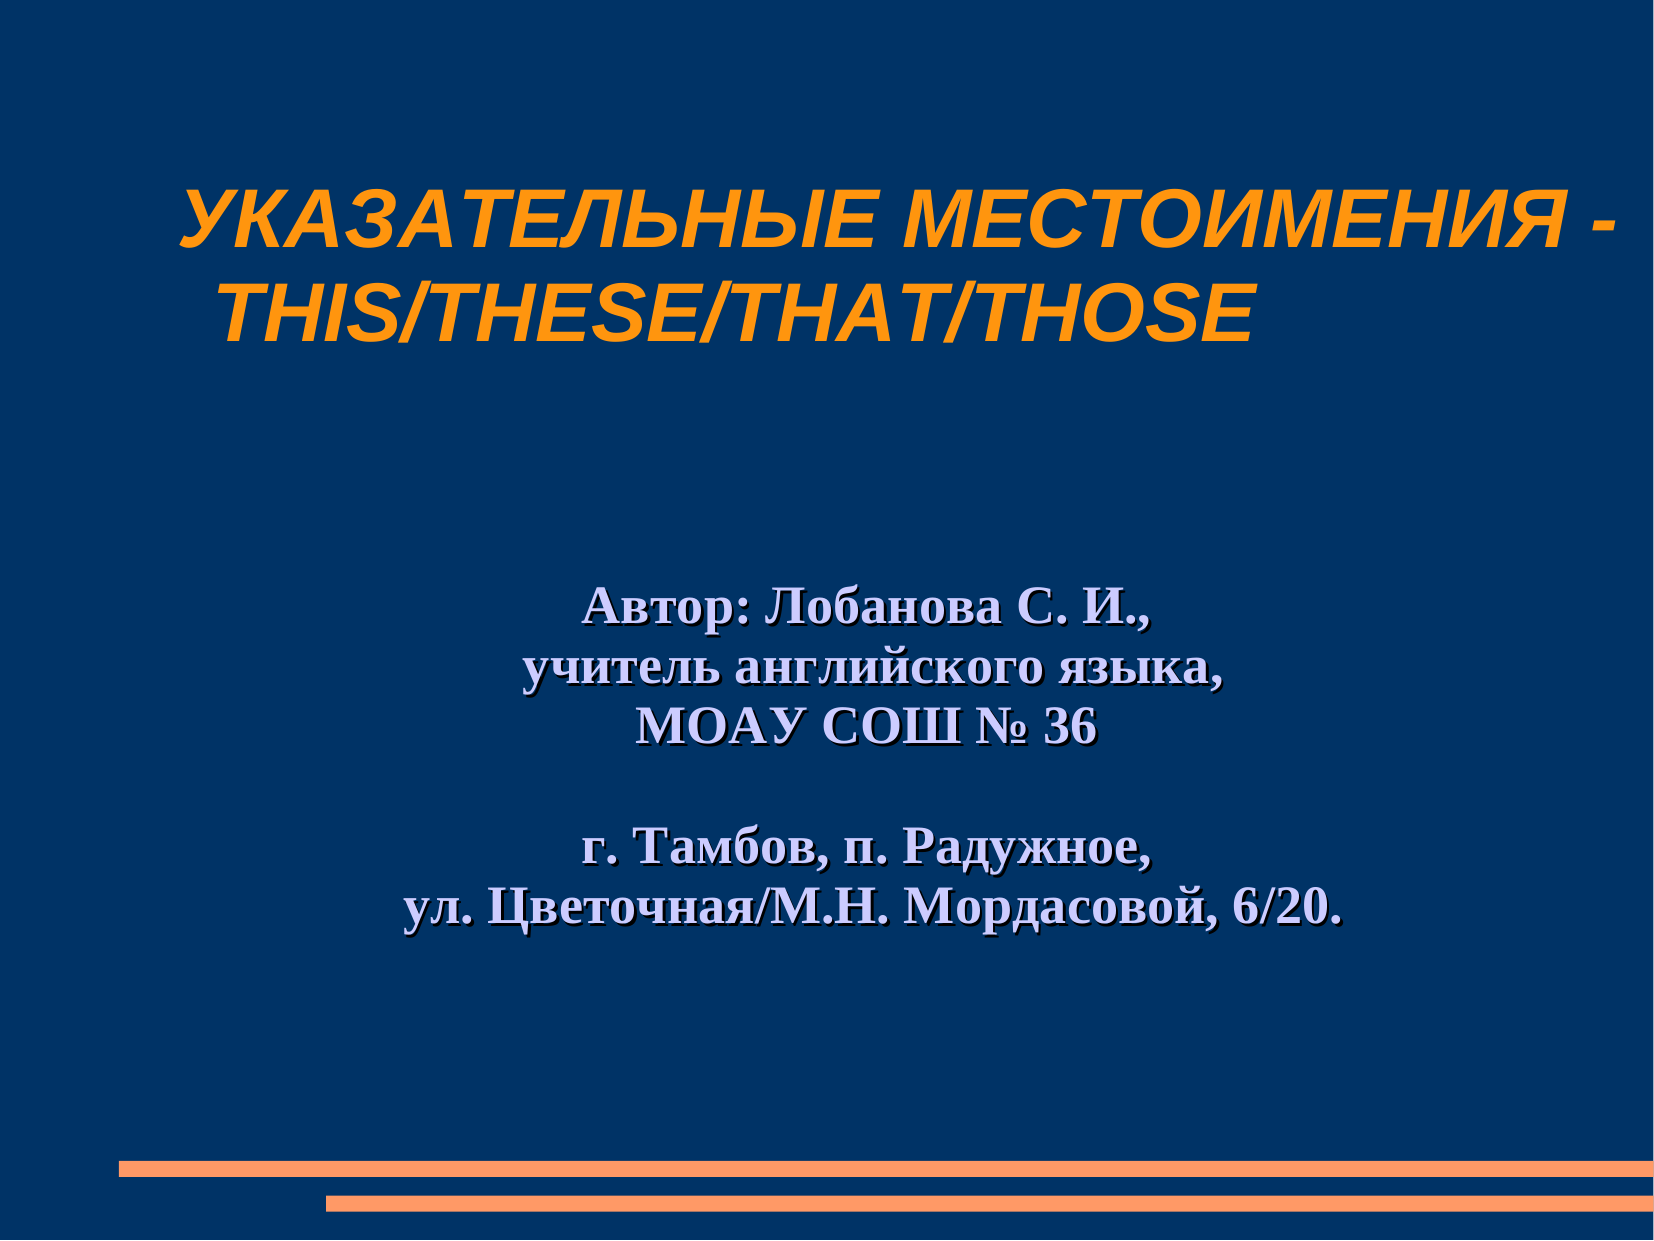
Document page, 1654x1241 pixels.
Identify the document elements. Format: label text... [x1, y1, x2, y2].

subtitle Автор: Лобанова С. И., учитель английского языка, МОАУ СОШ № 36 г. Тамбов, п. Радужное, ул. Цветочная/М.Н. Мордасовой, 6/20. [178, 364, 1570, 1147]
title УКАЗАТЕЛЬНЫЕ МЕСТОИМЕНИЯ - THIS/THESE/THAT/THOSE [177, 59, 1625, 473]
